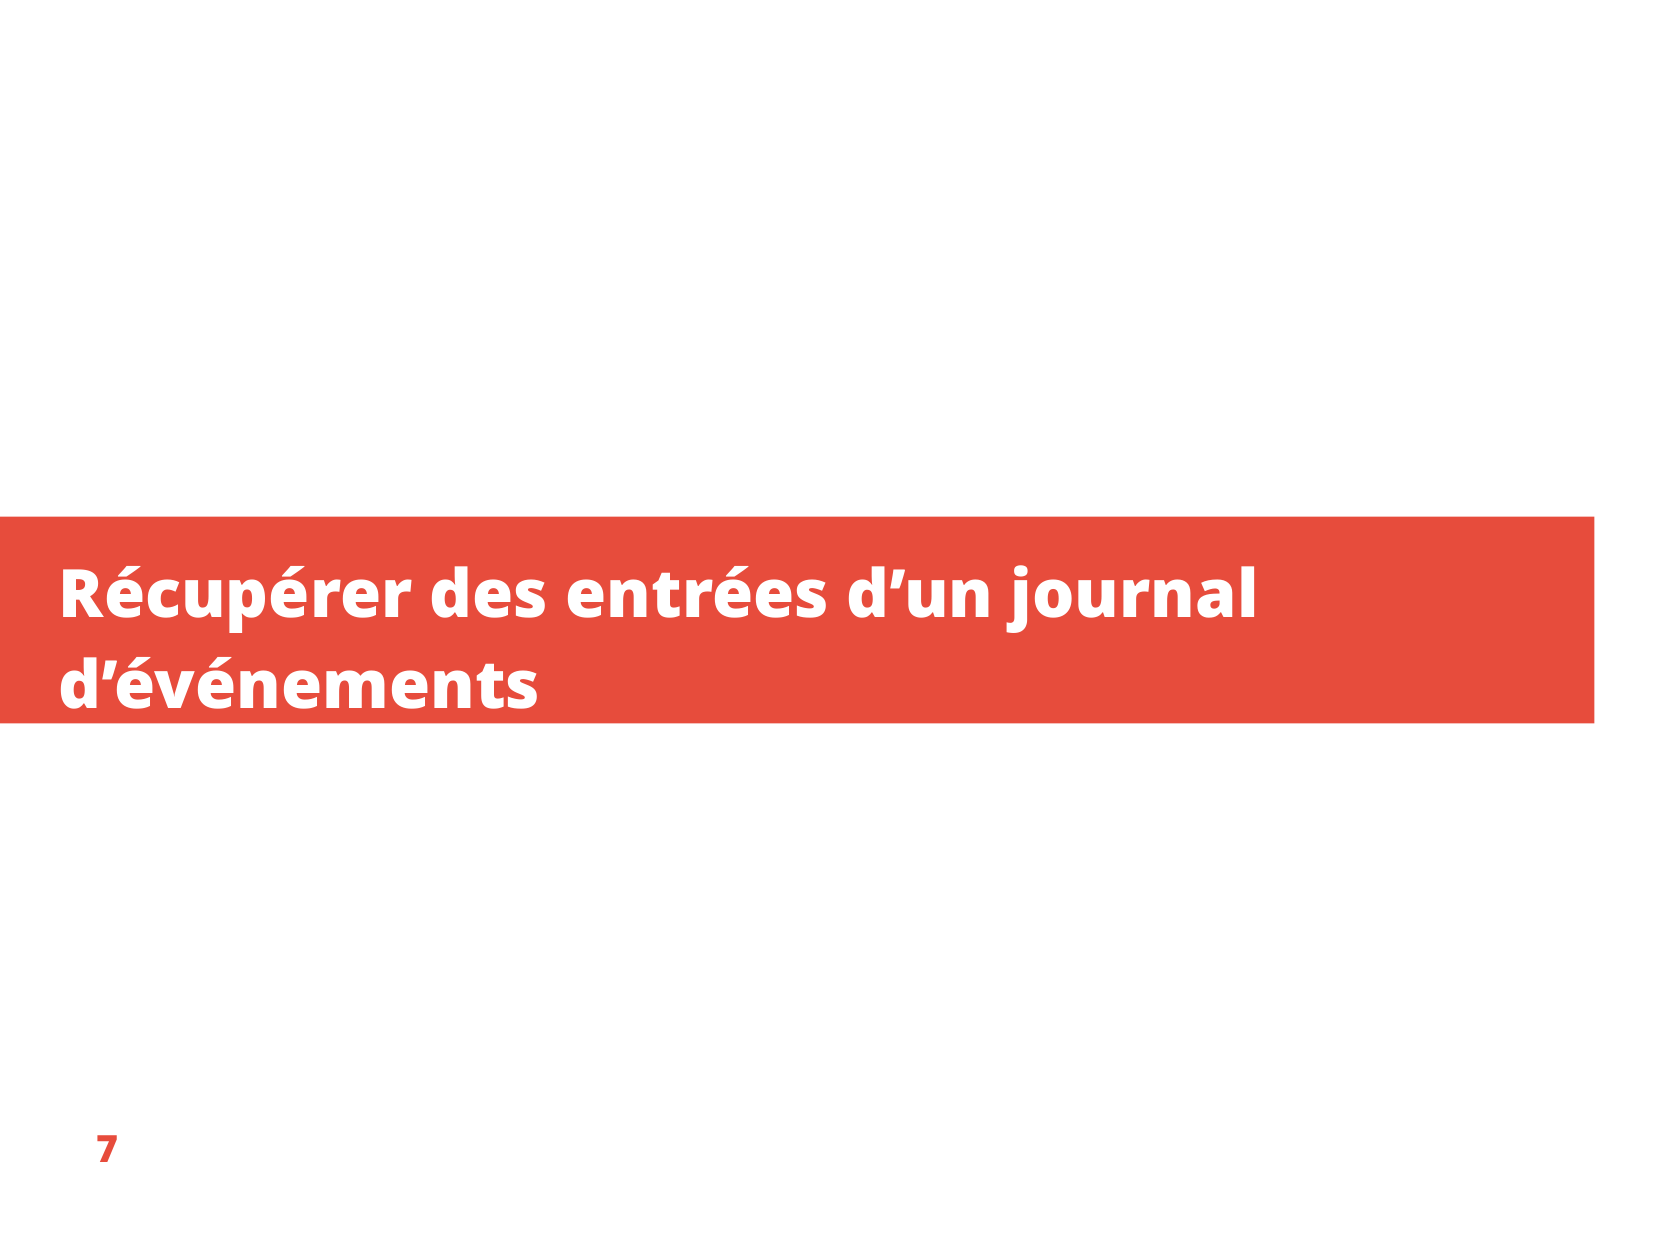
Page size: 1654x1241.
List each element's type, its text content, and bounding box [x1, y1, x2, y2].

title Récupérer des entrées d’un journal d’événements [59, 546, 1595, 694]
